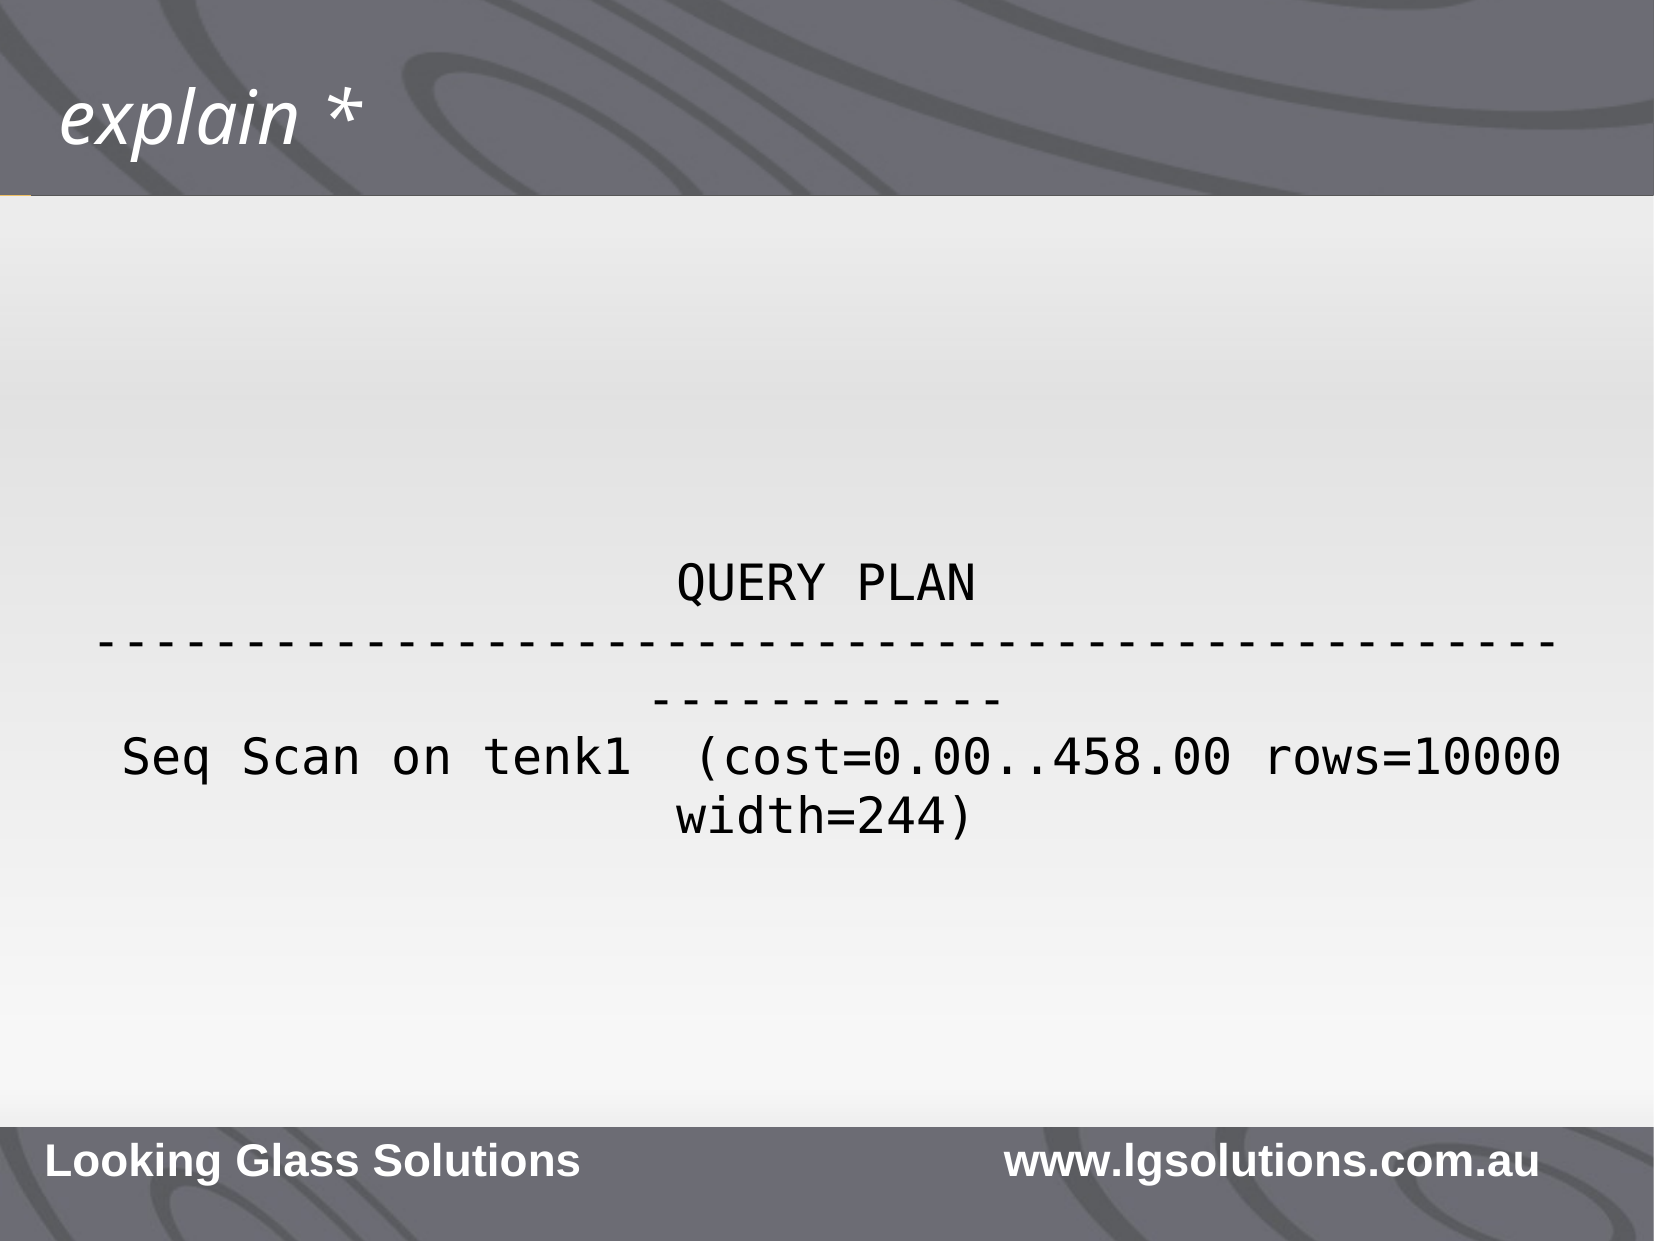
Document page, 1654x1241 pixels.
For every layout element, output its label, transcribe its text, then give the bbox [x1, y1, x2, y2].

title explain * [59, 48, 1270, 182]
subtitle QUERY PLAN ------------------------------------------------------------- Seq Scan on tenk1 (cost=0.00..458.00 rows=10000 width=244) [82, 297, 1571, 1102]
picture [0, 0, 1654, 1241]
